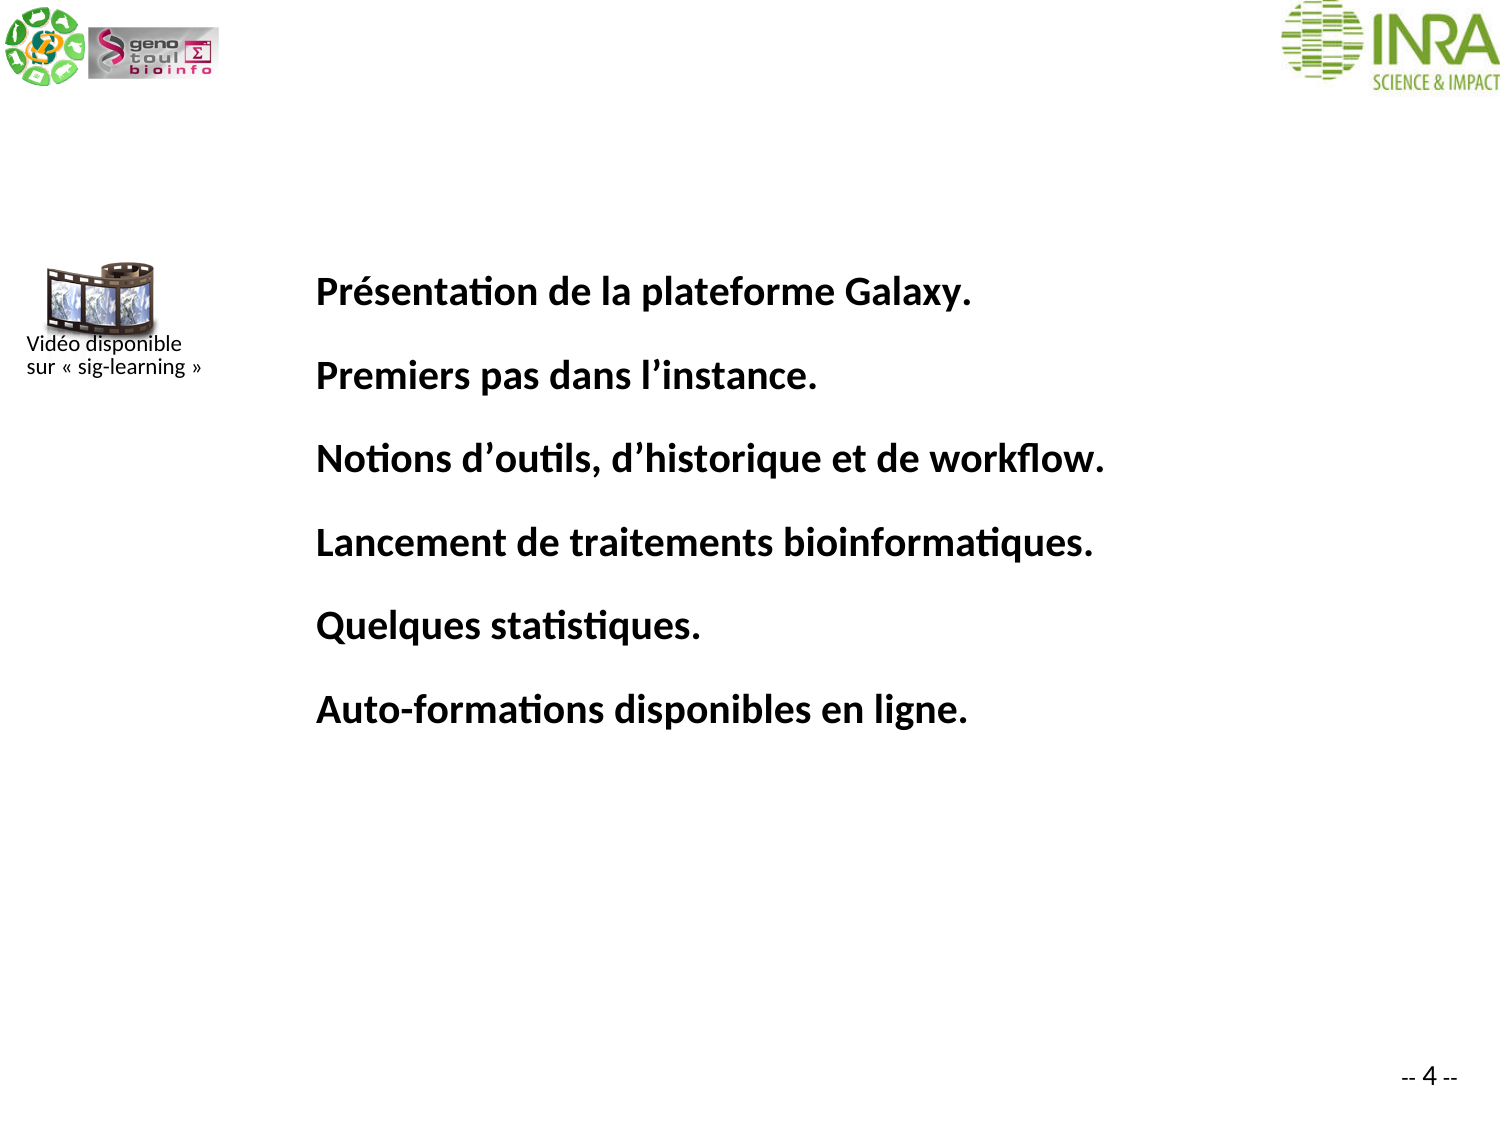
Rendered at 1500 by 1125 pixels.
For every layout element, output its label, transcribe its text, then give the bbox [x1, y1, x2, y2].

text_box Vidéo disponible sur « sig-learning » [11, 326, 231, 399]
text_box Présentation de la plateforme Galaxy. Premiers pas dans l’instance. Notions d’outils, d’historique et de workflow. Lancement de traitements bioinformatiques. Quelques statistiques. Auto-formations disponibles en ligne. [301, 267, 1400, 997]
picture [41, 255, 160, 326]
